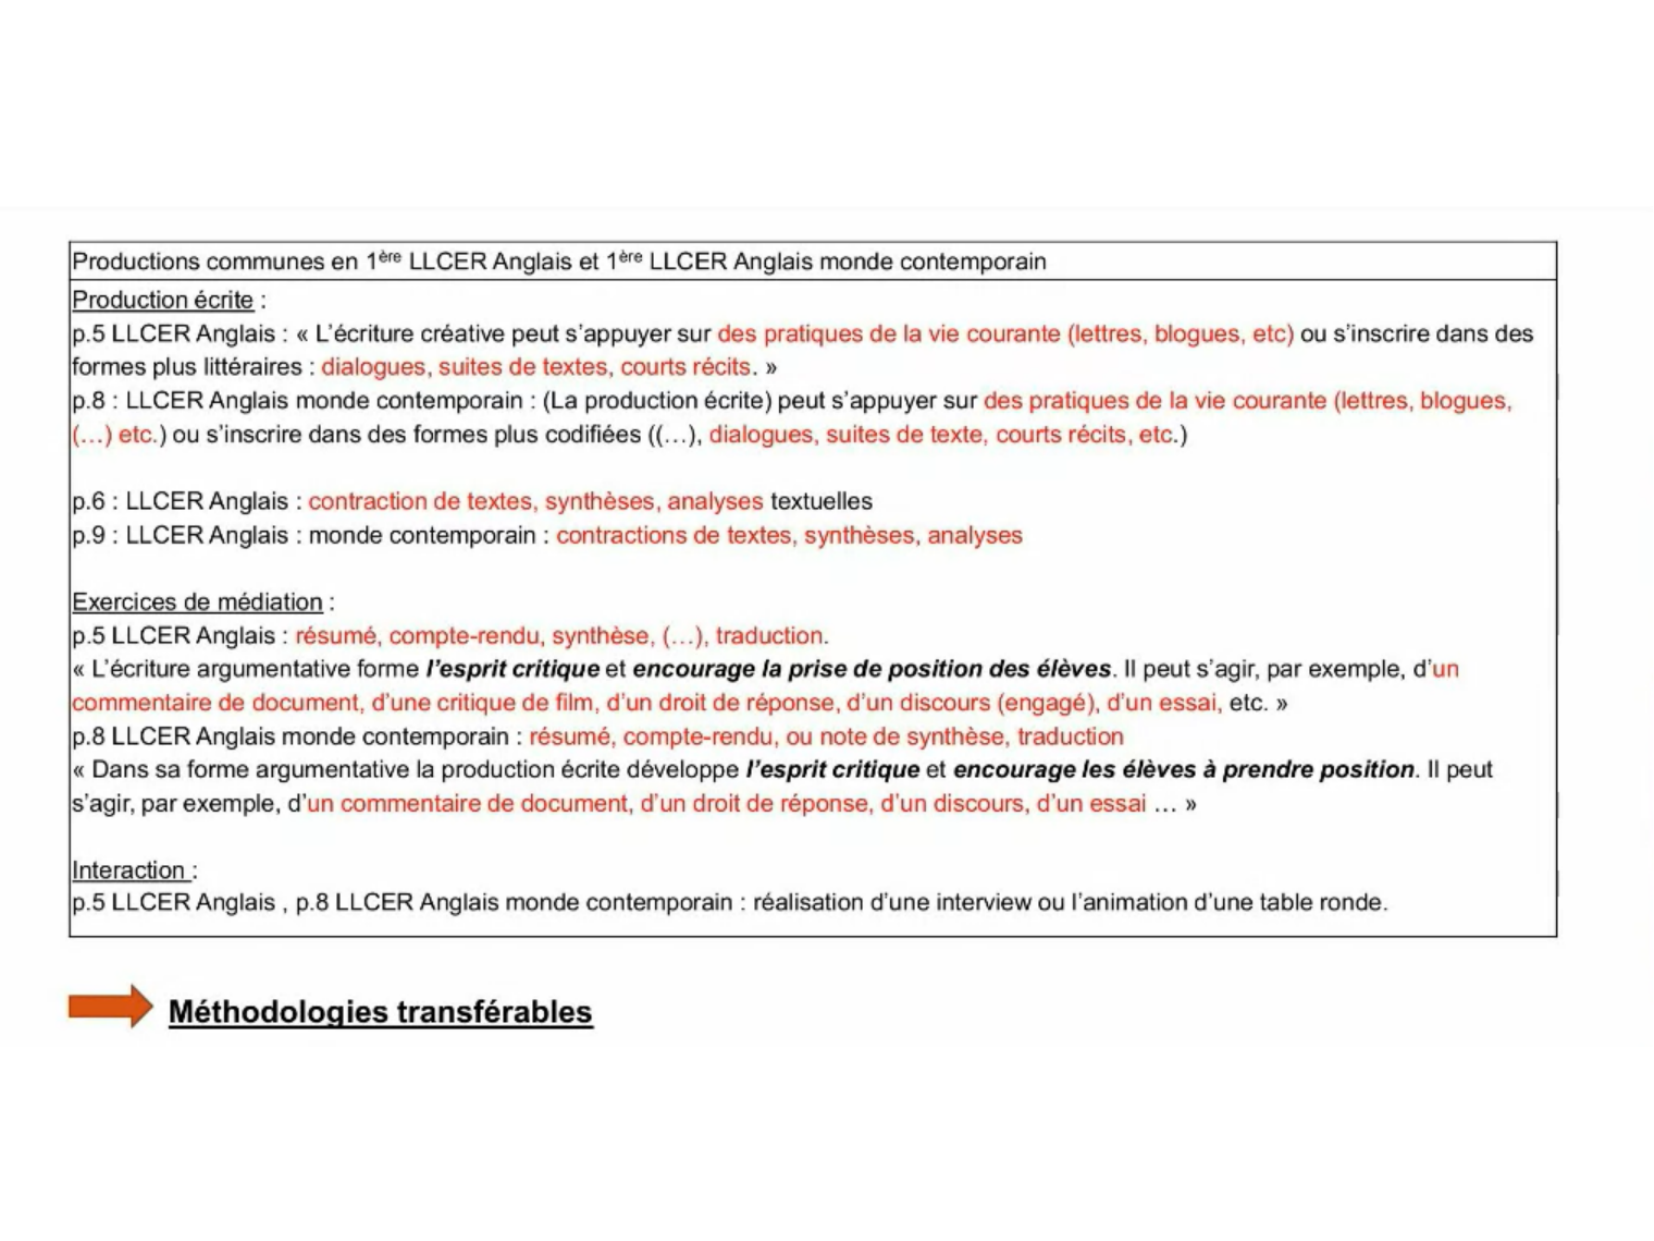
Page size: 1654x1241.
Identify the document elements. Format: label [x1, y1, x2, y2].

picture [0, 206, 1654, 1047]
